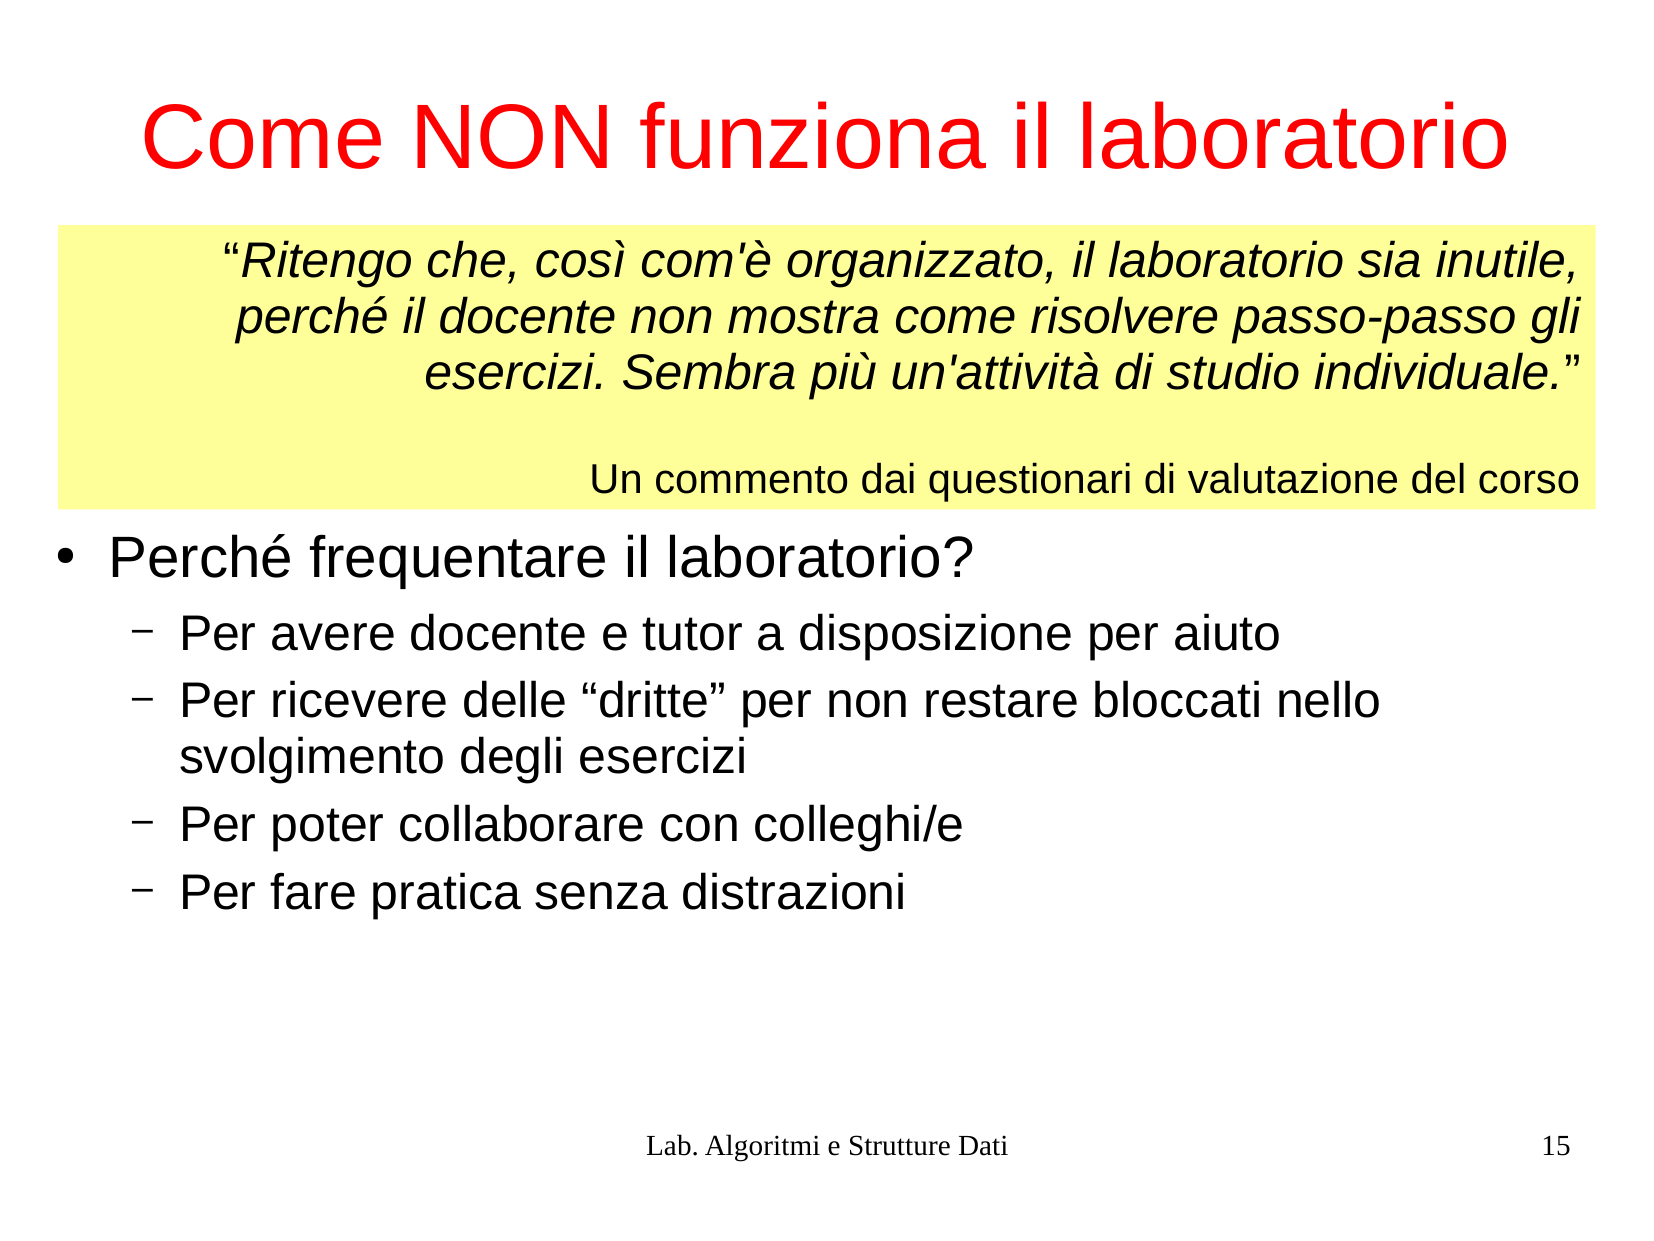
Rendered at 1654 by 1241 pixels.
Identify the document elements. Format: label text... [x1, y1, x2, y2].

text_box “Ritengo che, così com'è organizzato, il laboratorio sia inutile, perché il docente non mostra come risolvere passo-passo gli esercizi. Sembra più un'attività di studio individuale.” Un commento dai questionari di valutazione del corso [58, 225, 1596, 510]
list Perché frequentare il laboratorio? Per avere docente e tutor a disposizione per aiuto Per ricevere delle “dritte” per non restare bloccati nello svolgimento degli esercizi Per poter collaborare con colleghi/e Per fare pratica senza distrazioni [37, 525, 1613, 1109]
title Come NON funziona il laboratorio [82, 49, 1571, 225]
